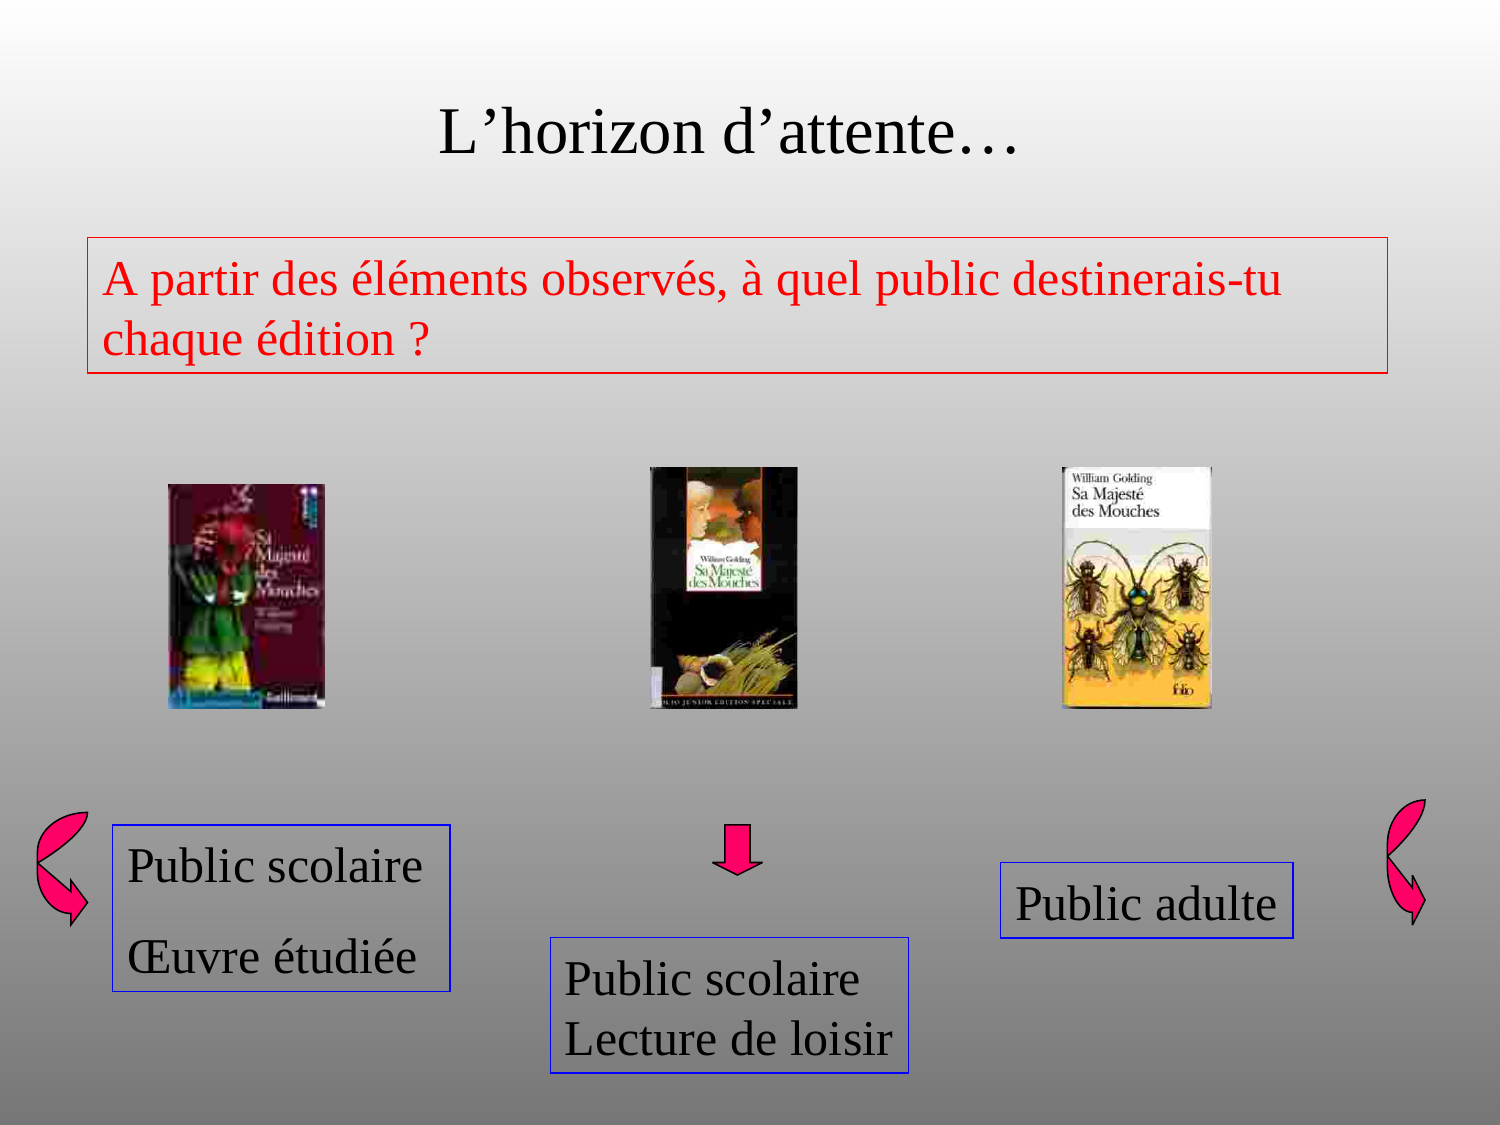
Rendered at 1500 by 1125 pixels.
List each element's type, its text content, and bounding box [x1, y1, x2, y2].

text_box [1387, 800, 1426, 926]
text_box Public scolaire Lecture de loisir [550, 937, 909, 1073]
text_box [37, 812, 88, 925]
text_box Public scolaire Œuvre étudiée [112, 825, 450, 992]
text_box A partir des éléments observés, à quel public destinerais-tu chaque édition ? [87, 237, 1388, 373]
picture [650, 467, 798, 709]
picture [1062, 467, 1212, 709]
picture [168, 484, 325, 709]
text_box [712, 824, 763, 876]
title L’horizon d’attente… [362, 86, 1100, 176]
text_box Public adulte [1000, 862, 1294, 938]
